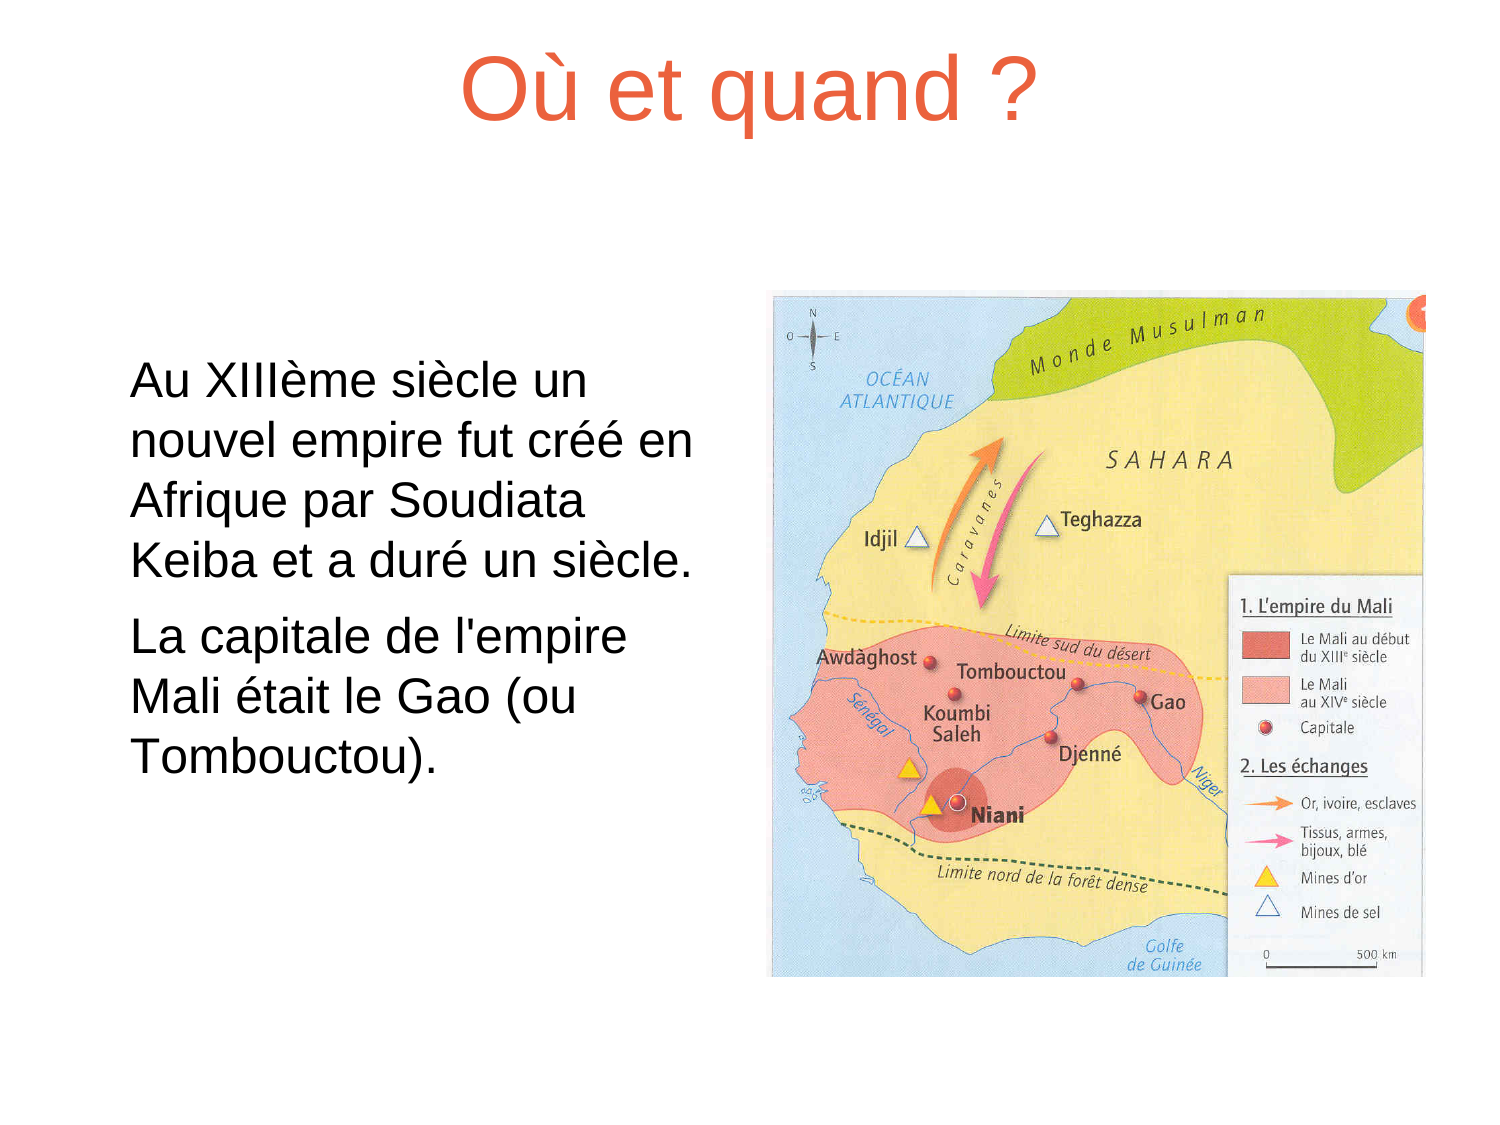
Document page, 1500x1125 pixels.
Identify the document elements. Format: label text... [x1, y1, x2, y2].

picture [766, 290, 1426, 978]
title Où et quand ? [75, 13, 1425, 265]
list Au XIIIème siècle un nouvel empire fut créé en Afrique par Soudiata Keiba et a duré un siècle. La capitale de l'empire Mali était le Gao (ou Tombouctou). [59, 186, 739, 945]
